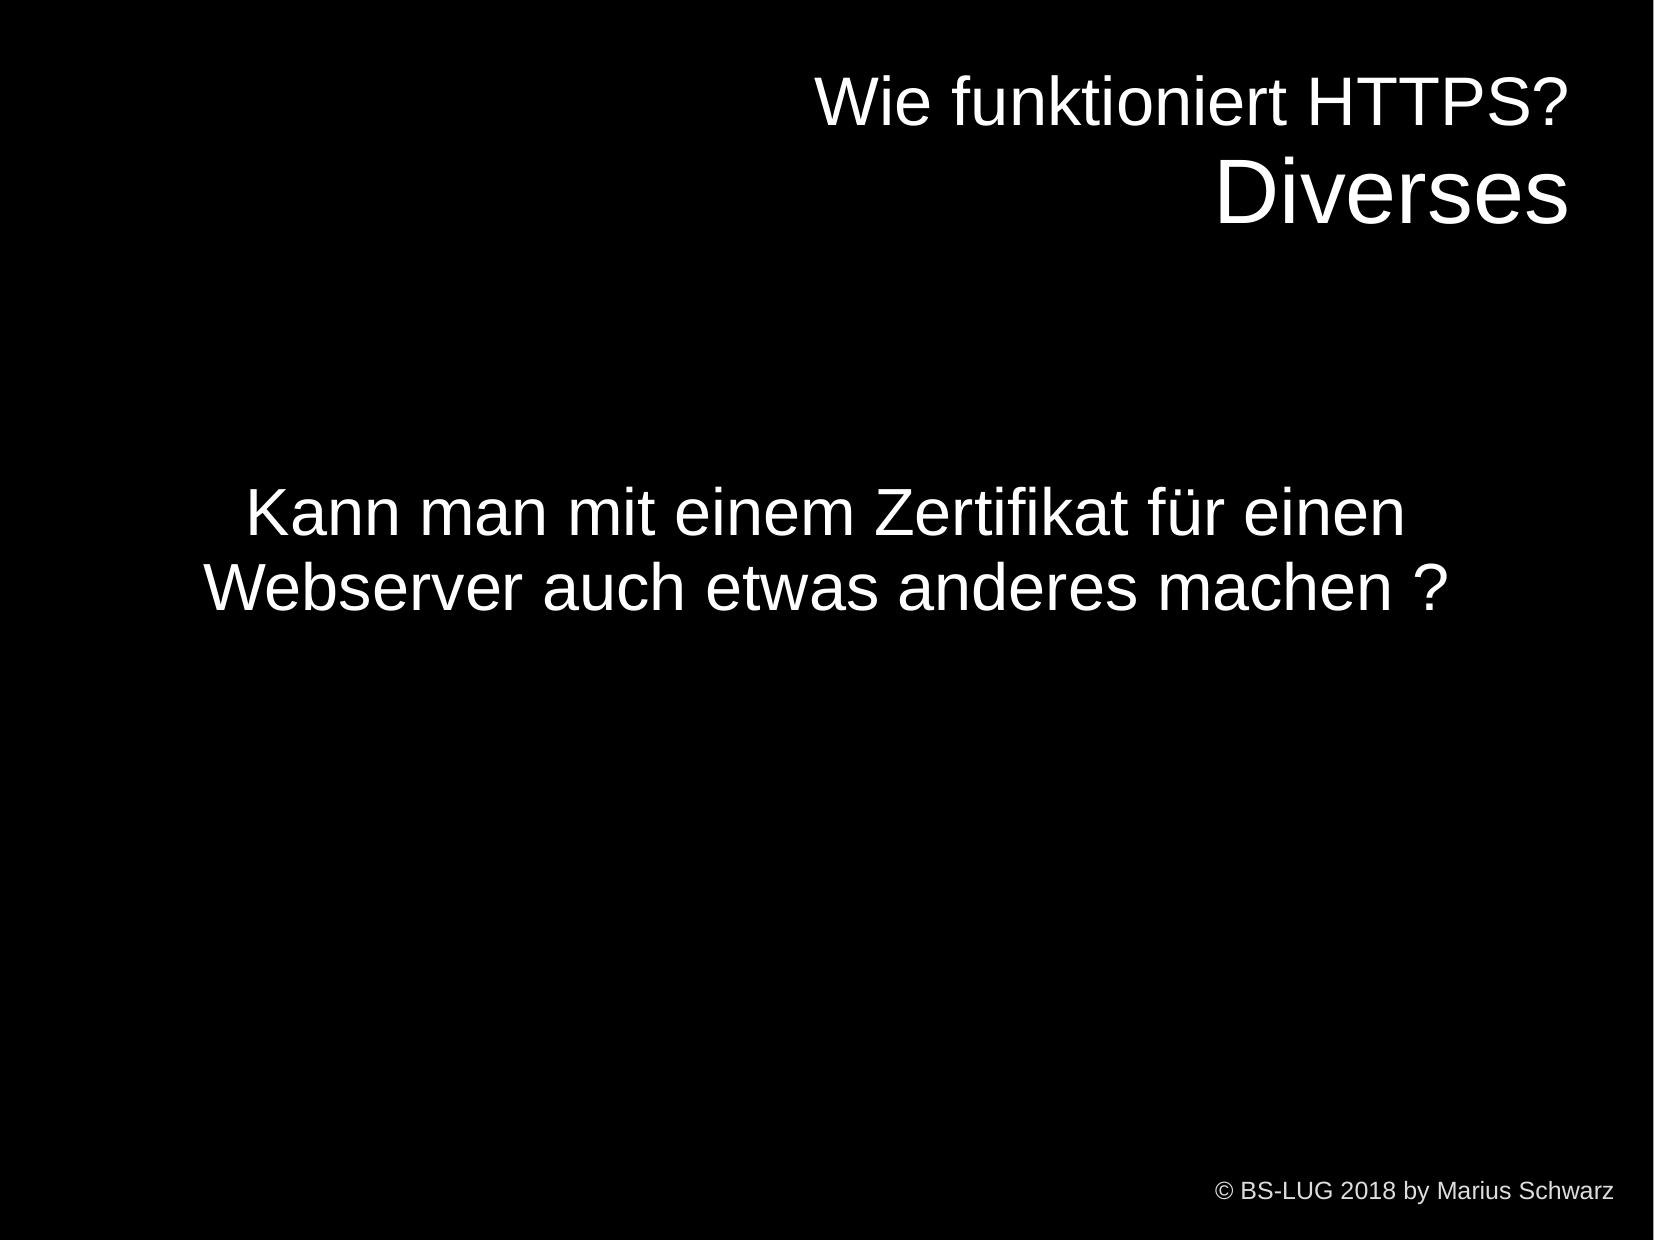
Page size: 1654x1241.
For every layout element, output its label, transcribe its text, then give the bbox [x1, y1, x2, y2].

title Wie funktioniert HTTPS? Diverses [82, 49, 1571, 257]
subtitle Kann man mit einem Zertifikat für einen Webserver auch etwas anderes machen ? [82, 290, 1571, 1109]
text_box © BS-LUG 2018 by Marius Schwarz [1133, 1169, 1630, 1213]
